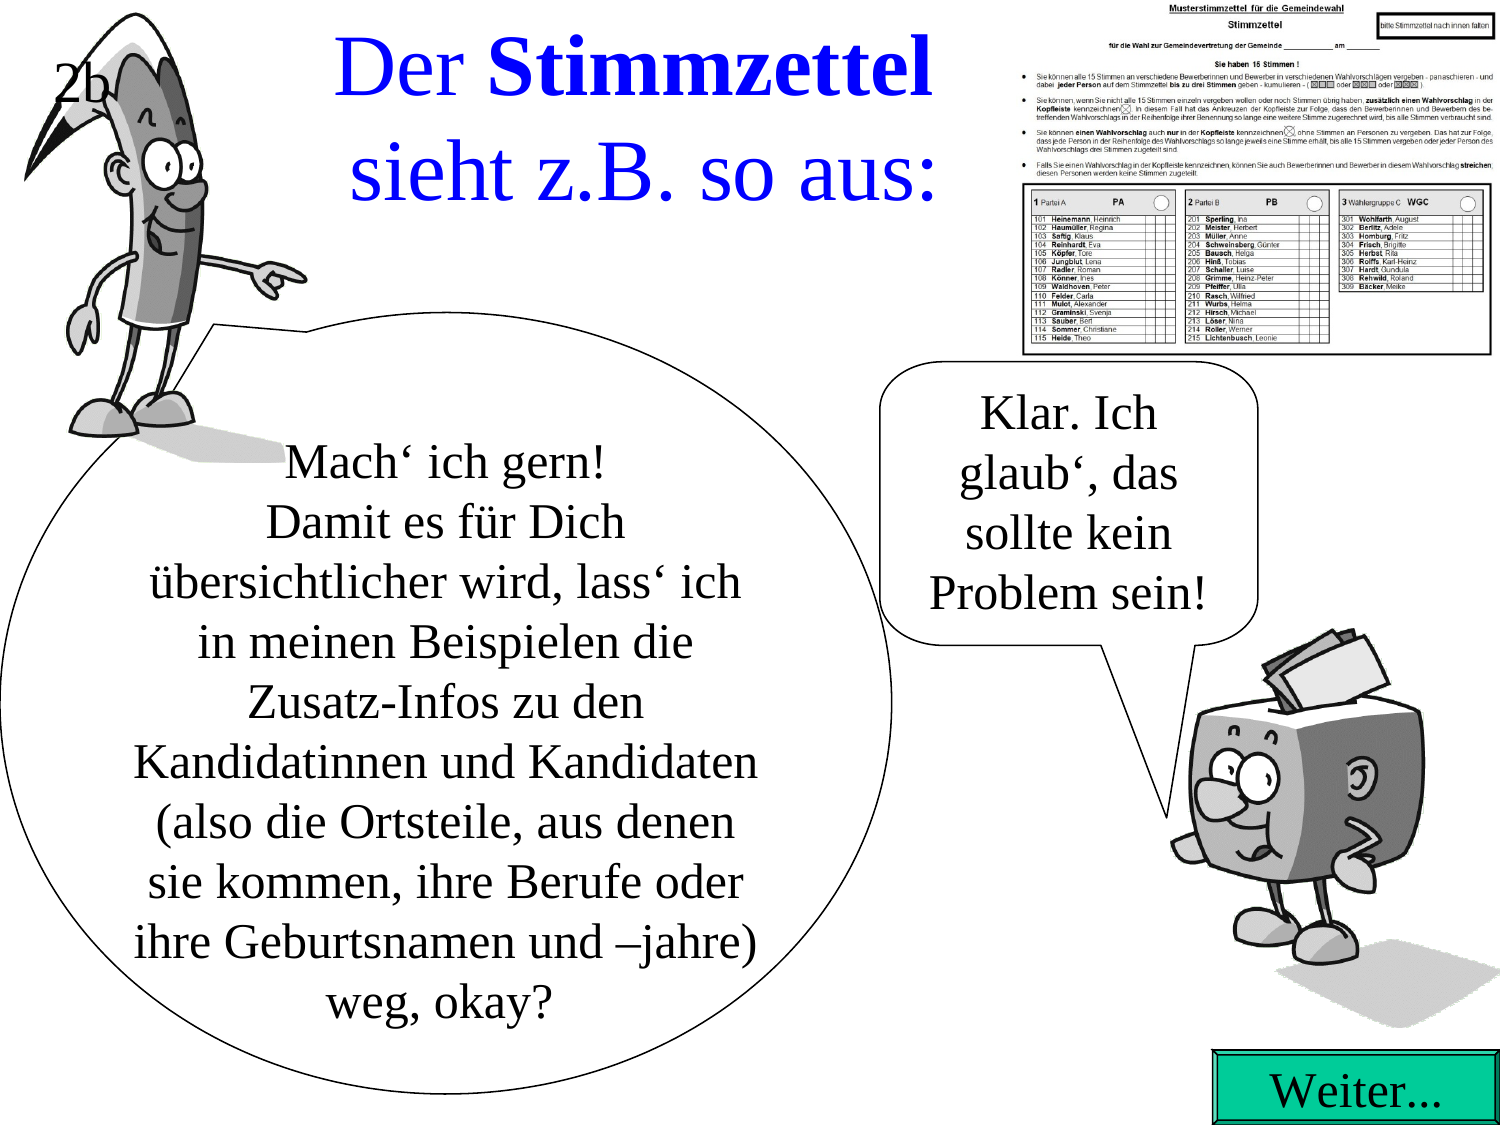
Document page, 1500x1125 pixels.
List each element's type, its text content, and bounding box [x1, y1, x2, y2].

text_box Der Stimmzettel sieht z.B. so aus: [304, 0, 985, 226]
picture [18, 1, 316, 463]
picture [1016, 0, 1497, 358]
text_box 2b [38, 36, 138, 138]
text_box Weiter... [1218, 1055, 1495, 1120]
text_box Mach‘ ich gern! Damit es für Dich übersichtlicher wird, lass‘ ich in meinen Beispielen die Zusatz-Infos zu den Kandidatinnen und Kandidaten (also die Ortsteile, aus denen sie kommen, ihre Berufe oder ihre Geburtsnamen und –jahre) weg, okay? [0, 312, 892, 1094]
picture [1163, 621, 1500, 1028]
text_box Klar. Ich glaub‘, das sollte kein Problem sein! [879, 361, 1258, 818]
